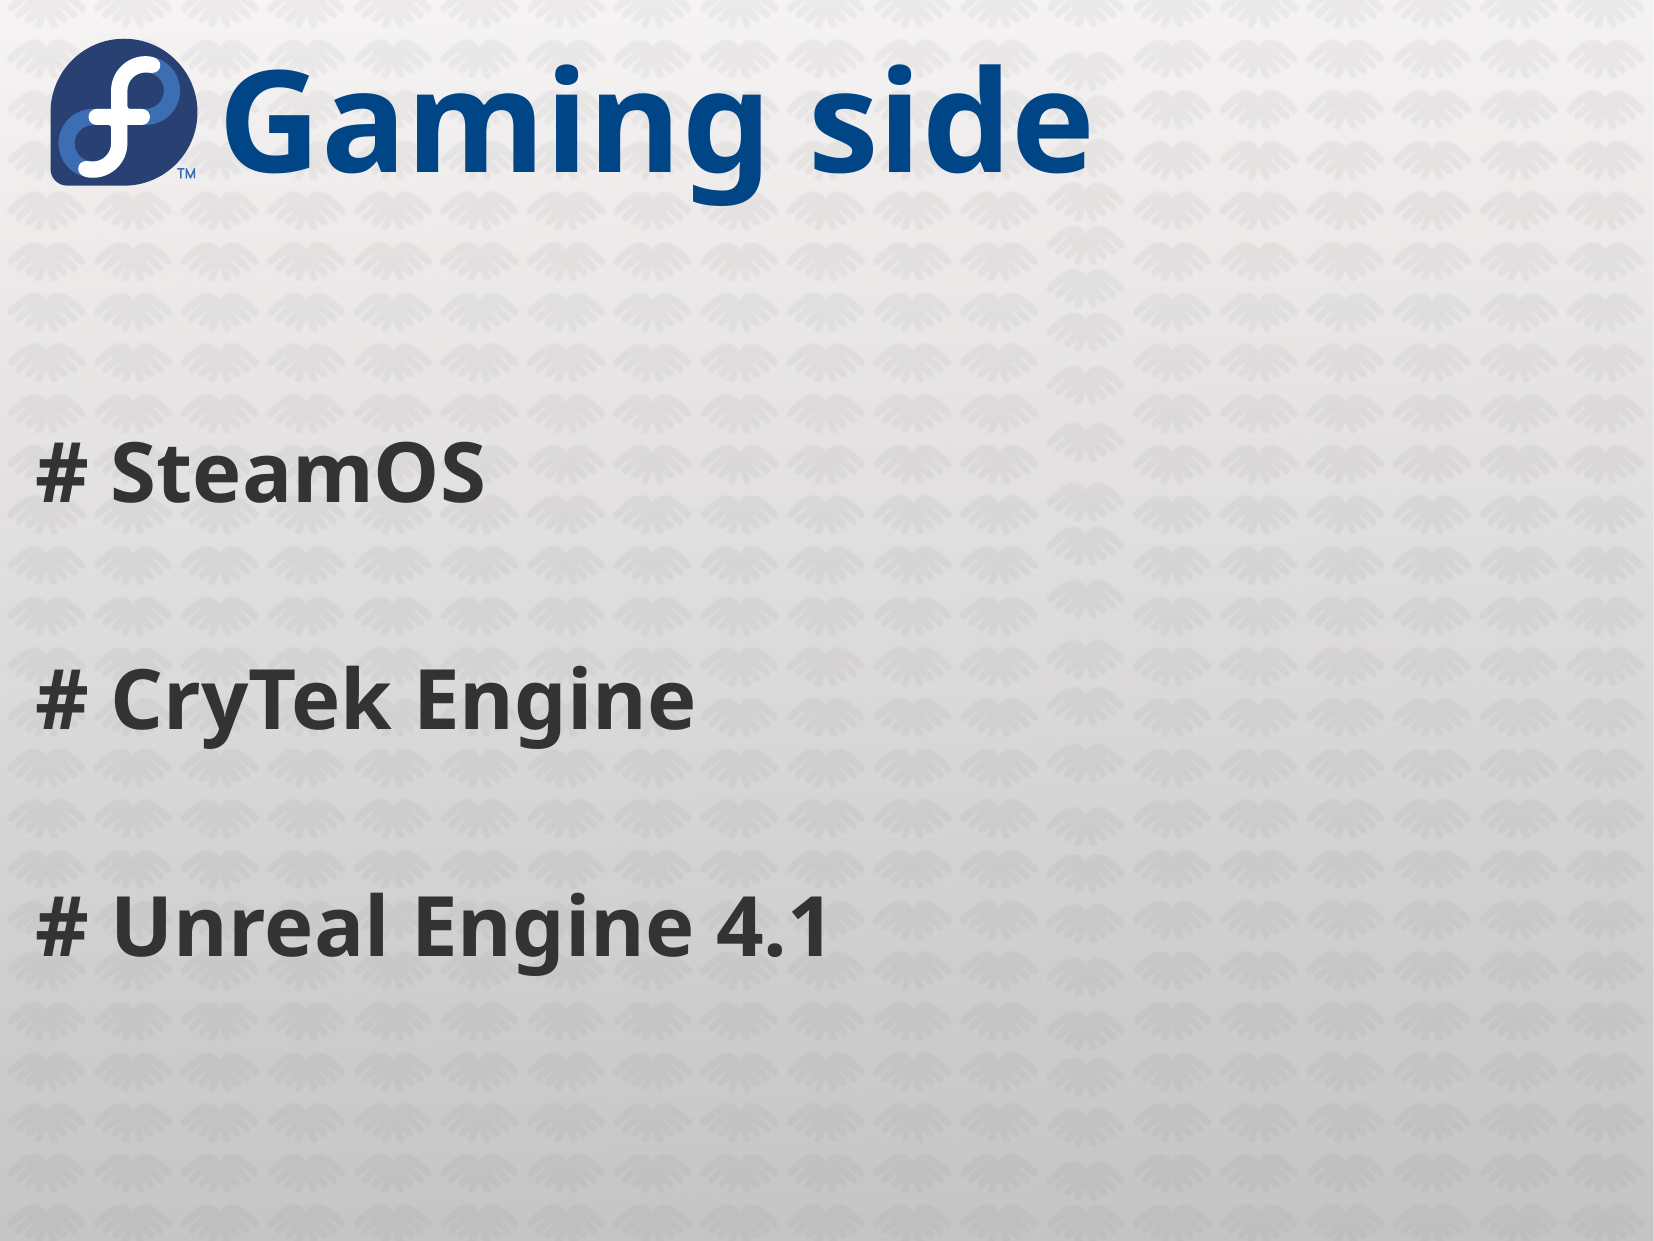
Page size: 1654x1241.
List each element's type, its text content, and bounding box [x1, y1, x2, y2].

text_box # SteamOS # CryTek Engine # Unreal Engine 4.1 [35, 237, 1619, 1158]
picture [0, 0, 1654, 1241]
title Gaming side [272, 23, 1654, 213]
